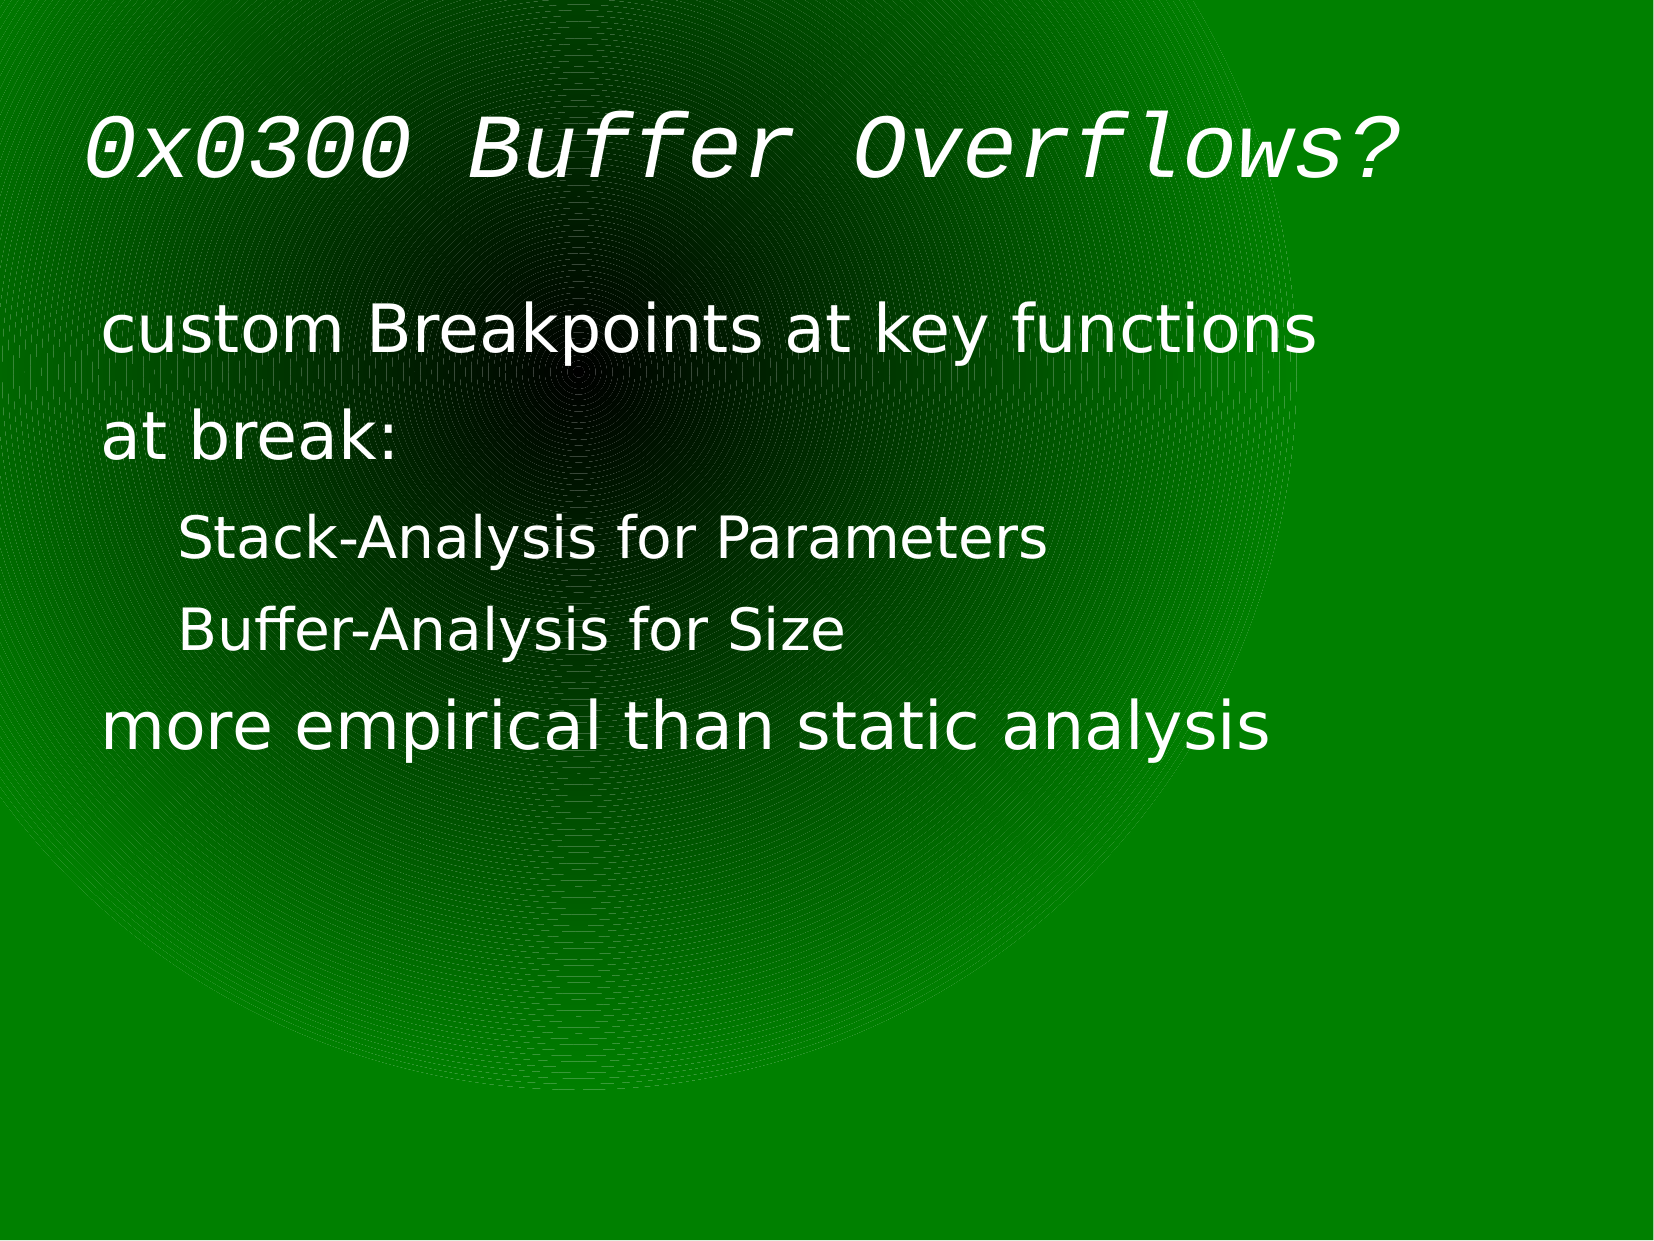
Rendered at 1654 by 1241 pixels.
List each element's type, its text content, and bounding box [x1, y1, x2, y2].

title 0x0300 Buffer Overflows? [82, 56, 1571, 250]
list custom Breakpoints at key functions at break: Stack-Analysis for Parameters Buffer-Analysis for Size more empirical than static analysis [82, 290, 1571, 1094]
